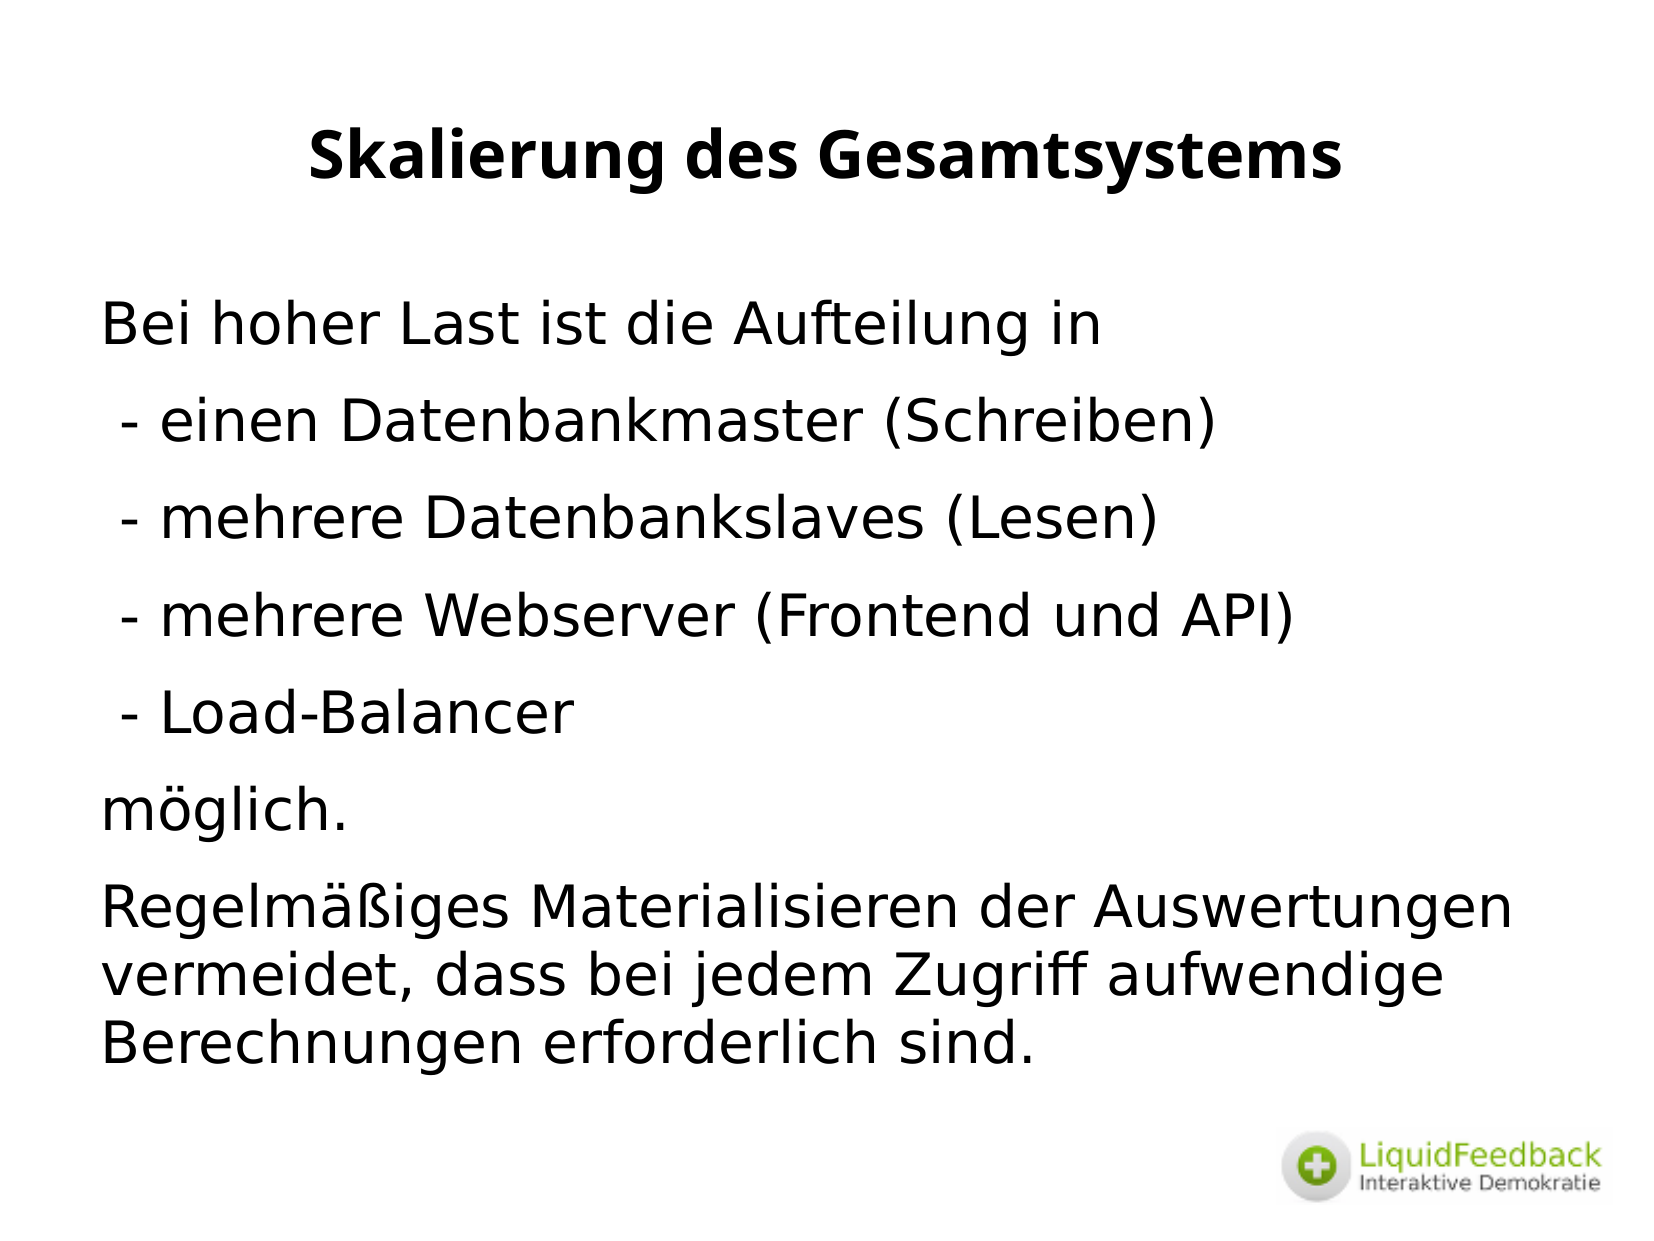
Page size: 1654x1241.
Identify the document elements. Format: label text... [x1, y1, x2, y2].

title Skalierung des Gesamtsystems [82, 49, 1571, 257]
picture [1276, 1127, 1613, 1205]
list Bei hoher Last ist die Aufteilung in - einen Datenbankmaster (Schreiben) - mehrere Datenbankslaves (Lesen) - mehrere Webserver (Frontend und API) - Load-Balancer möglich. Regelmäßiges Materialisieren der Auswertungen vermeidet, dass bei jedem Zugriff aufwendige Berechnungen erforderlich sind. [82, 290, 1571, 1109]
